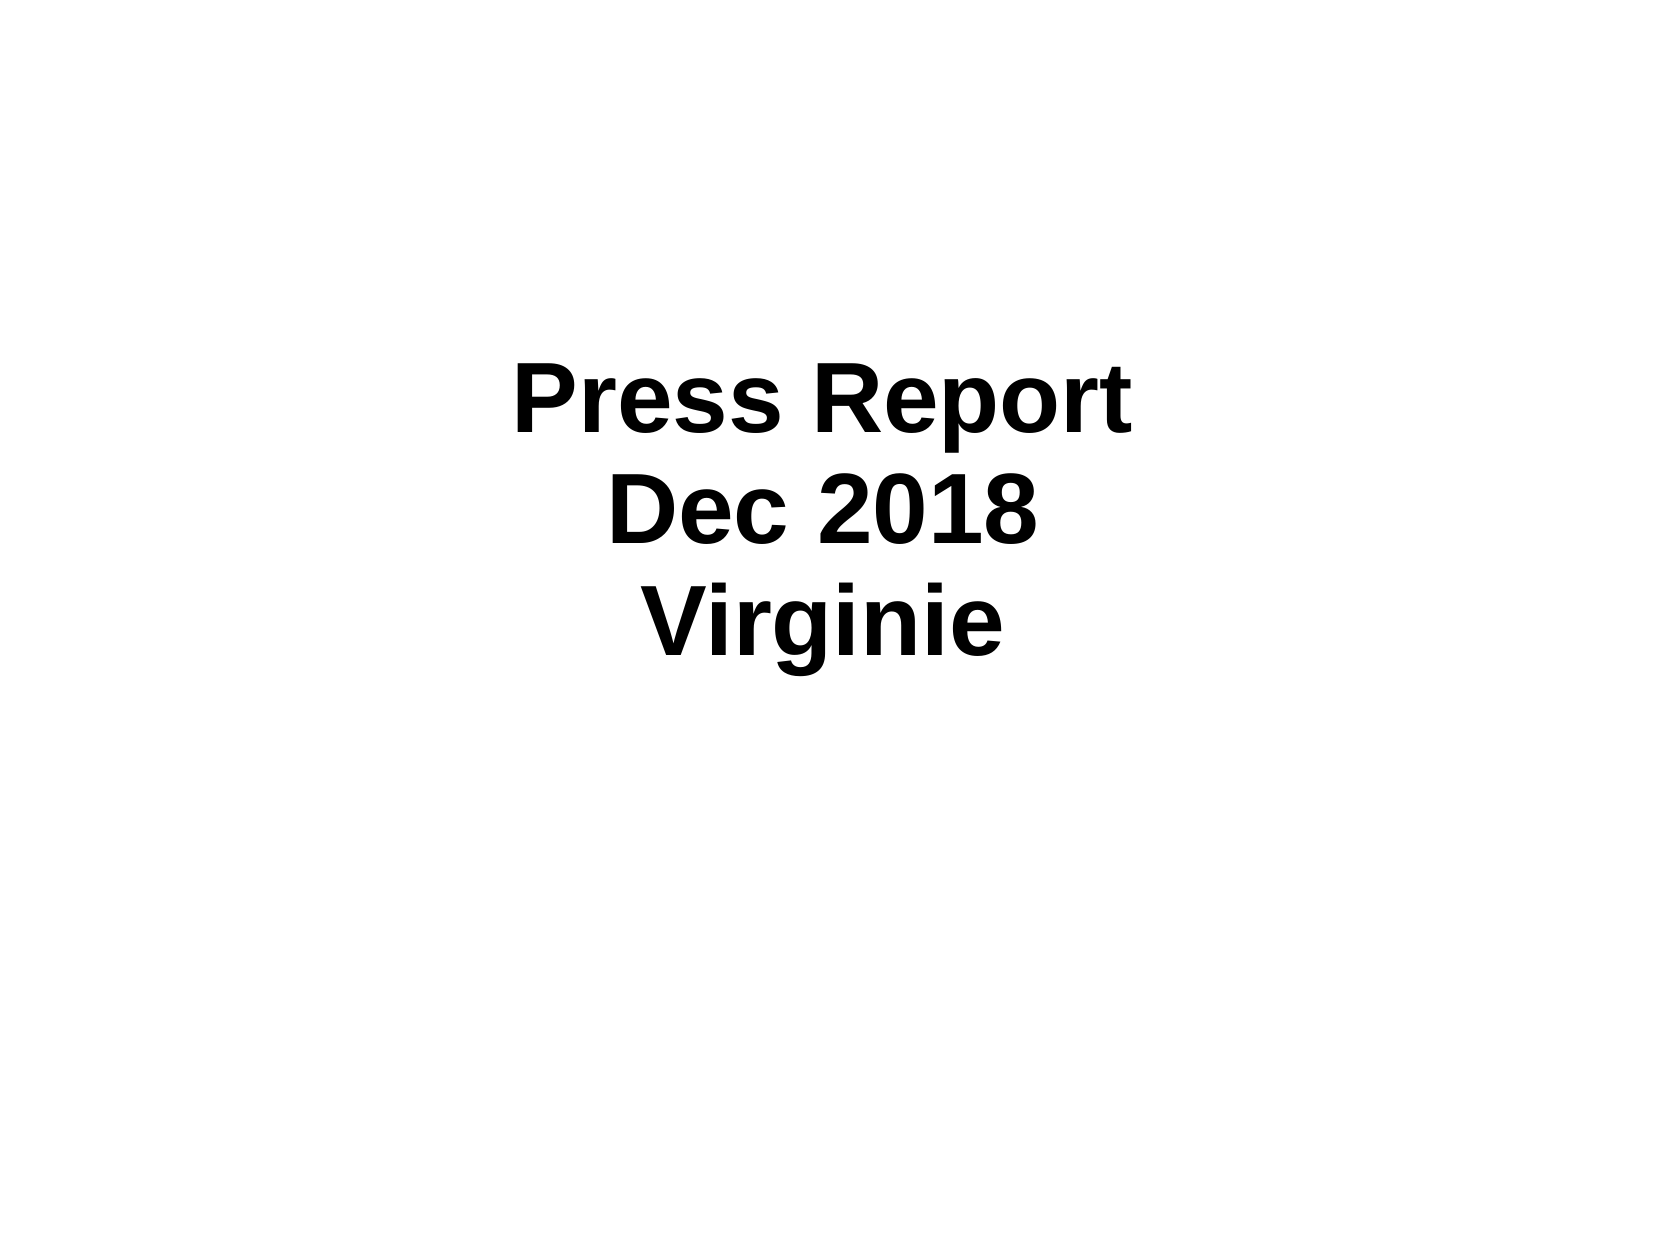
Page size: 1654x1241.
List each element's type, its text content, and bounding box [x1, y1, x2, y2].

text_box Press Report Dec 2018 Virginie [496, 334, 1149, 839]
